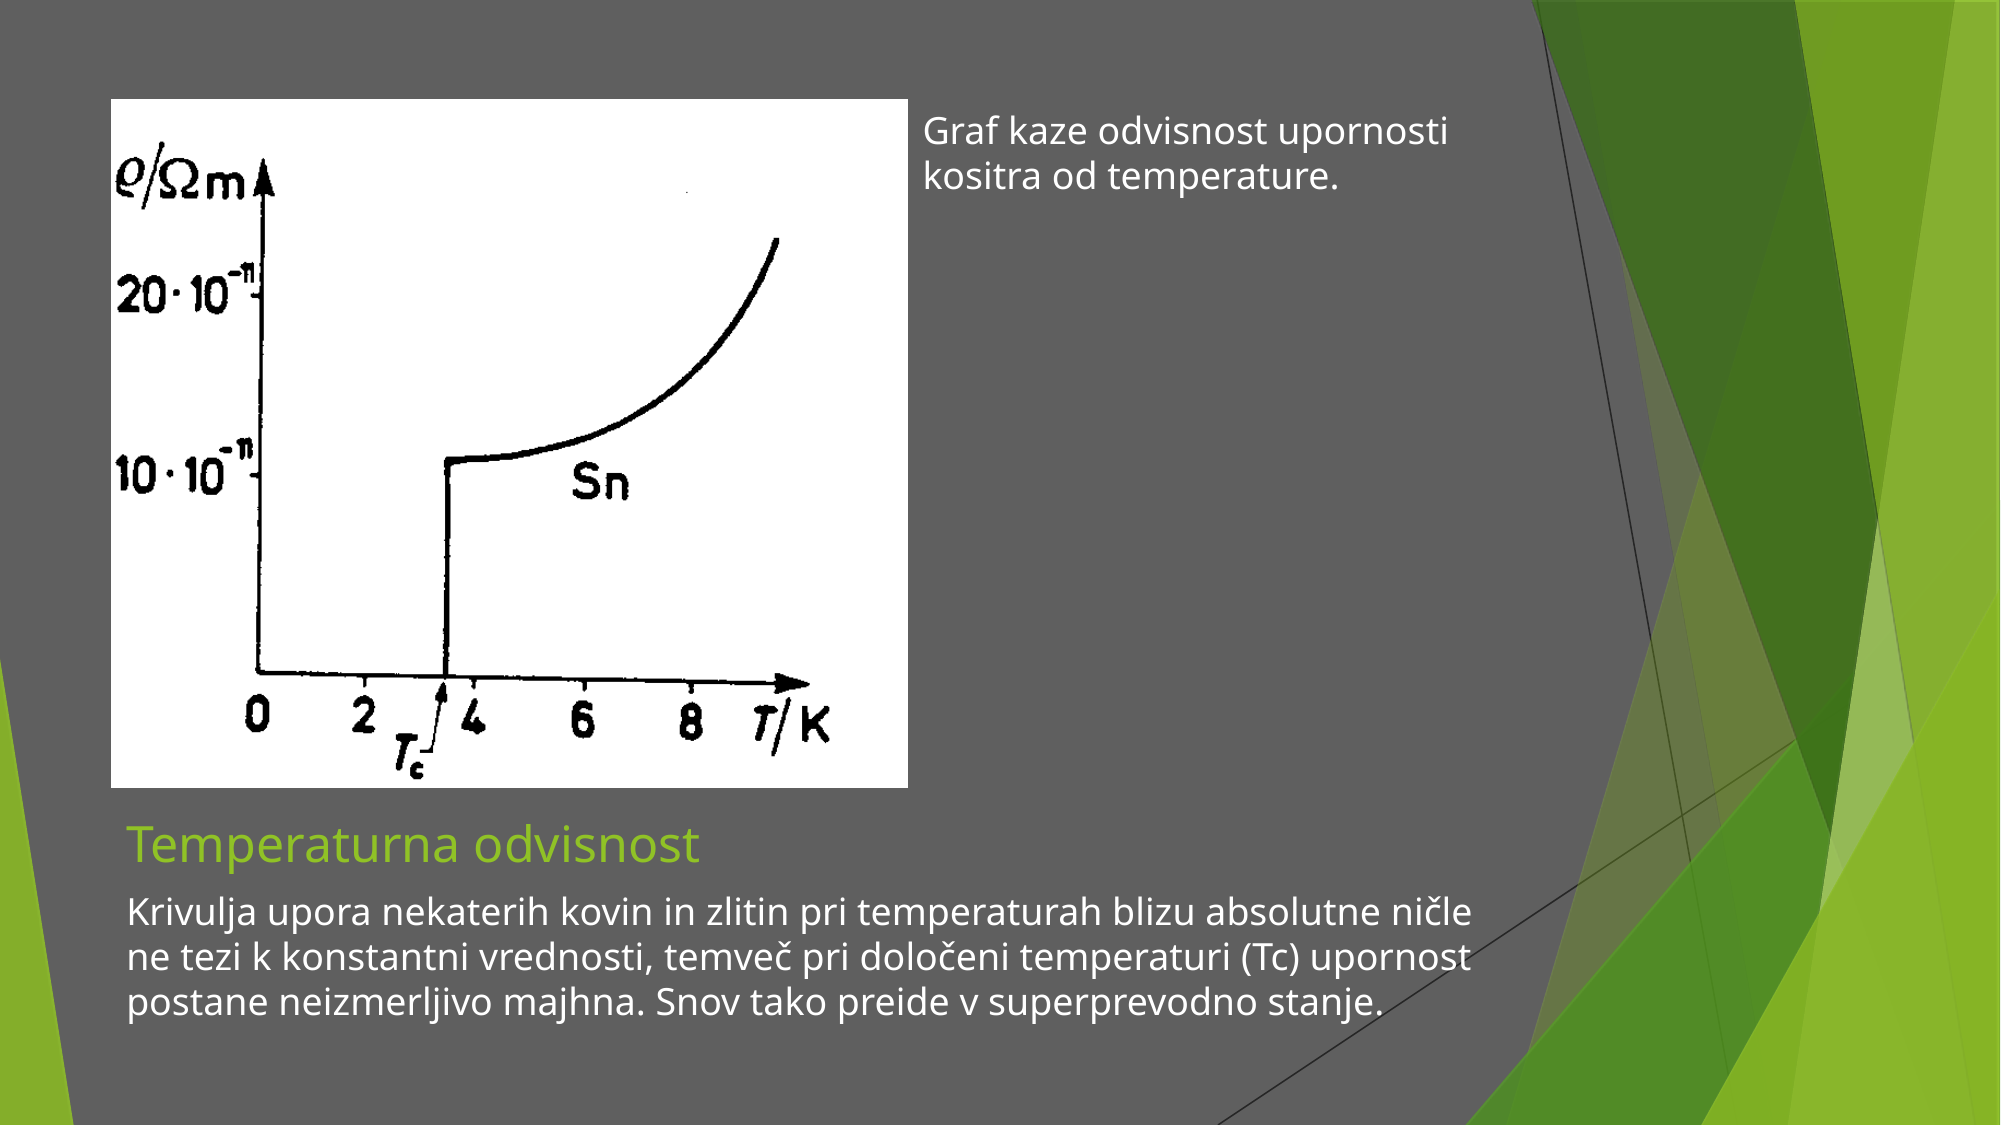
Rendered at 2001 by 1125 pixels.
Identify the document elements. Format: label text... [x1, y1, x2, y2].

title Temperaturna odvisnost [111, 787, 1522, 880]
text_box Graf kaze odvisnost upornosti kositra od temperature. [907, 99, 1573, 230]
picture [111, 99, 908, 788]
list Krivulja upora nekaterih kovin in zlitin pri temperaturah blizu absolutne ničle ne tezi k konstantni vrednosti, temveč pri določeni temperaturi (Tc) upornost postane neizmerljivo majhna. Snov tako preide v superprevodno stanje. [111, 880, 1522, 1100]
